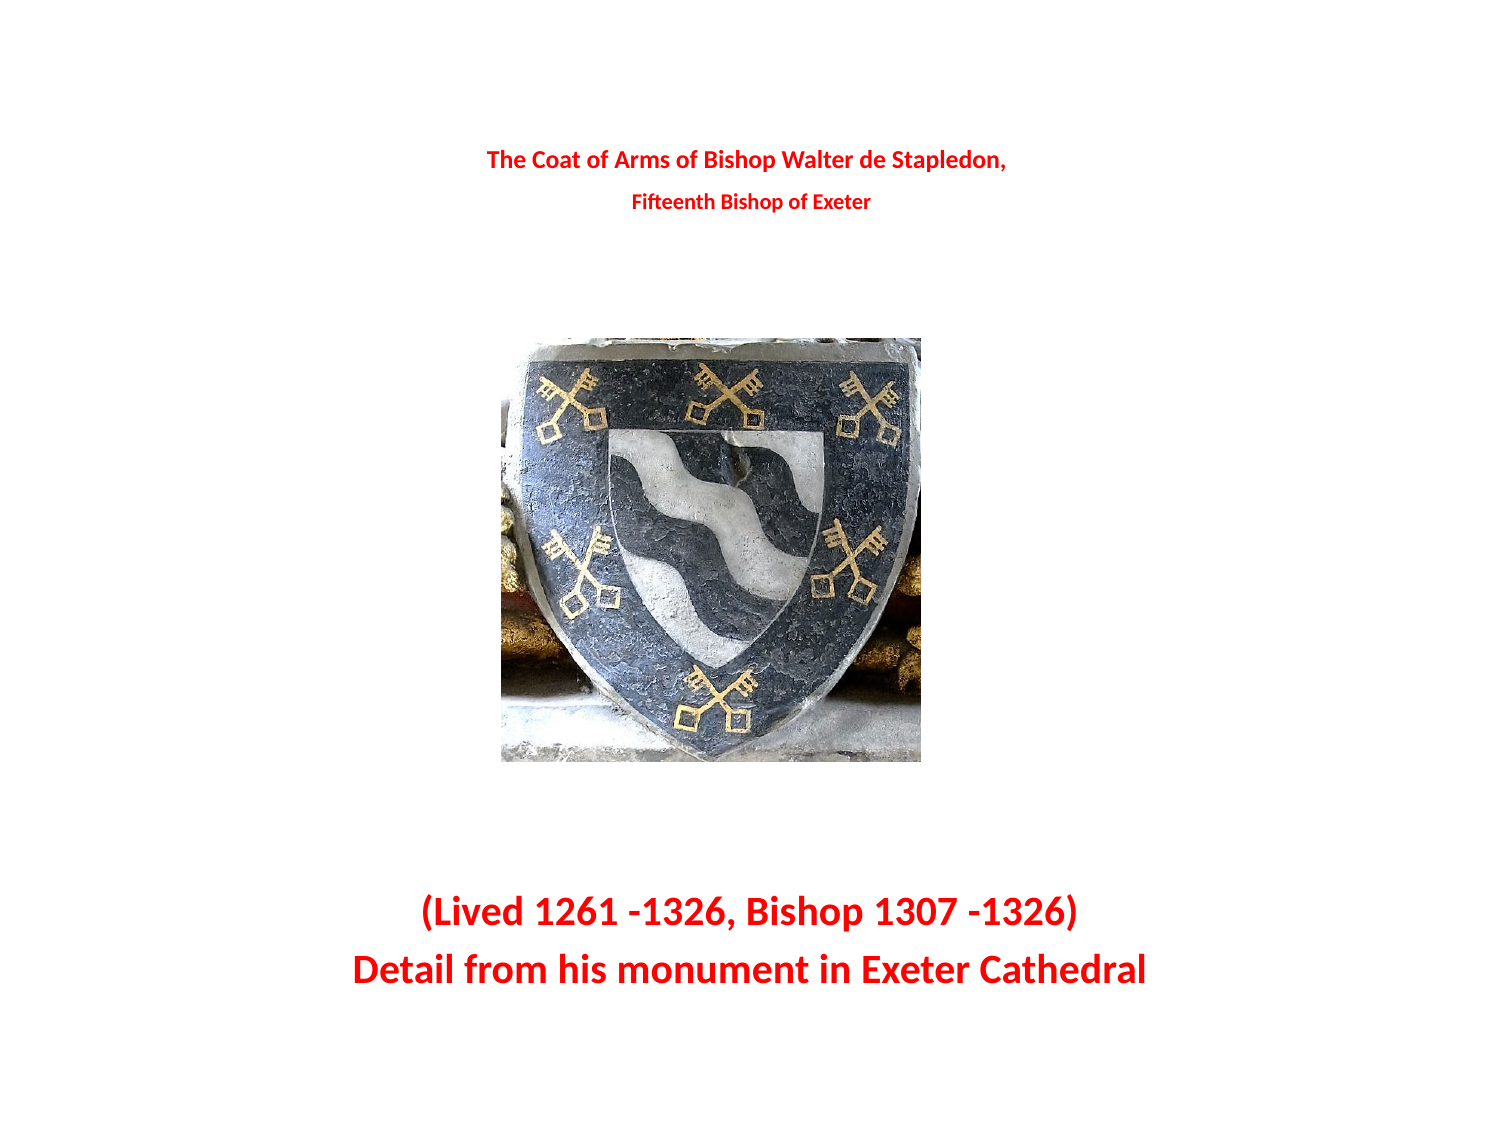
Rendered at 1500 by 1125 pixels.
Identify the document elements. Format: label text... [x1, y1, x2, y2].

picture [501, 338, 921, 762]
title The Coat of Arms of Bishop Walter de Stapledon, Fifteenth Bishop of Exeter [75, 45, 1425, 315]
list (Lived 1261 -1326, Bishop 1307 -1326) Detail from his monument in Exeter Cathedral [75, 468, 1425, 1059]
